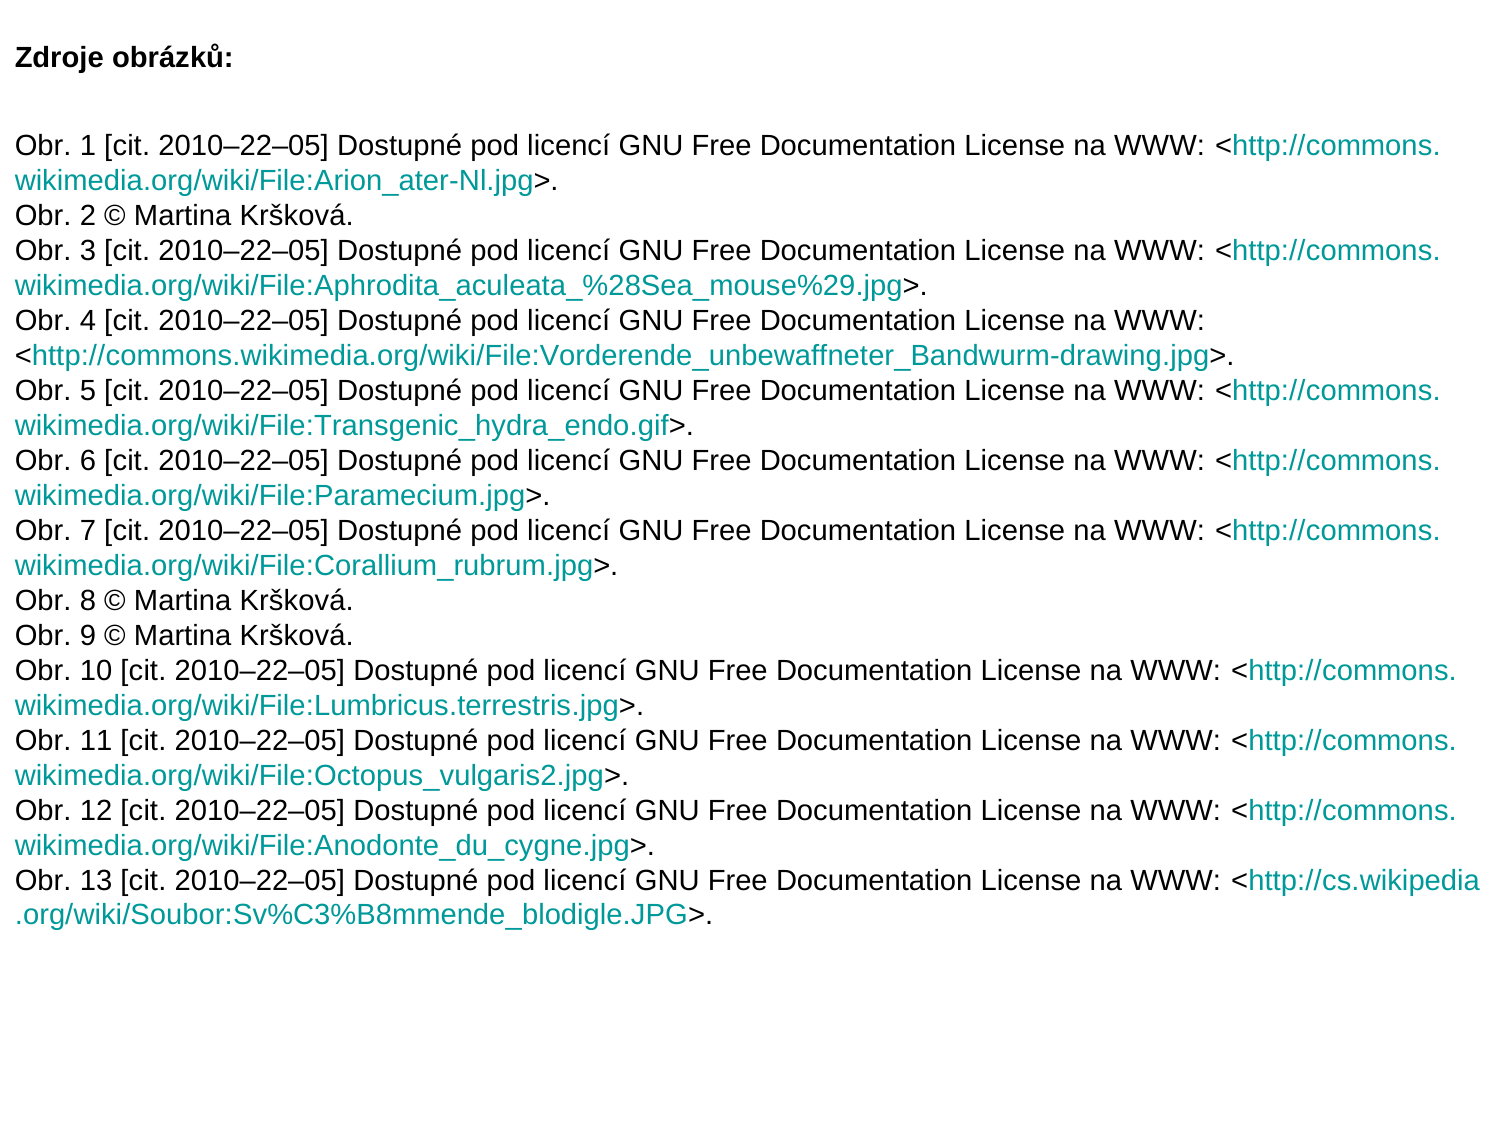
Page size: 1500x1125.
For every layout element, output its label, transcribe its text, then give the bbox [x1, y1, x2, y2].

text_box Zdroje obrázků: Obr. 1 [cit. 2010–22–05] Dostupné pod licencí GNU Free Documentation License na WWW: <http://commons.wikimedia.org/wiki/File:Arion_ater-Nl.jpg>. Obr. 2 © Martina Kršková. Obr. 3 [cit. 2010–22–05] Dostupné pod licencí GNU Free Documentation License na WWW: <http://commons.wikimedia.org/wiki/File:Aphrodita_aculeata_%28Sea_mouse%29.jpg>. Obr. 4 [cit. 2010–22–05] Dostupné pod licencí GNU Free Documentation License na WWW: <http://commons.wikimedia.org/wiki/File:Vorderende_unbewaffneter_Bandwurm-drawing.jpg>. Obr. 5 [cit. 2010–22–05] Dostupné pod licencí GNU Free Documentation License na WWW: <http://commons.wikimedia.org/wiki/File:Transgenic_hydra_endo.gif>. Obr. 6 [cit. 2010–22–05] Dostupné pod licencí GNU Free Documentation License na WWW: <http://commons.wikimedia.org/wiki/File:Paramecium.jpg>. Obr. 7 [cit. 2010–22–05] Dostupné pod licencí GNU Free Documentation License na WWW: <http://commons.wikimedia.org/wiki/File:Corallium_rubrum.jpg>. Obr. 8 © Martina Kršková. Obr. 9 © Martina Kršková. Obr. 10 [cit. 2010–22–05] Dostupné pod licencí GNU Free Documentation License na WWW: <http://commons.wikimedia.org/wiki/File:Lumbricus.terrestris.jpg>. Obr. 11 [cit. 2010–22–05] Dostupné pod licencí GNU Free Documentation License na WWW: <http://commons.wikimedia.org/wiki/File:Octopus_vulgaris2.jpg>. Obr. 12 [cit. 2010–22–05] Dostupné pod licencí GNU Free Documentation License na WWW: <http://commons.wikimedia.org/wiki/File:Anodonte_du_cygne.jpg>. Obr. 13 [cit. 2010–22–05] Dostupné pod licencí GNU Free Documentation License na WWW: <http://cs.wikipedia.org/wiki/Soubor:Sv%C3%B8mmende_blodigle.JPG>. [0, 30, 1500, 939]
